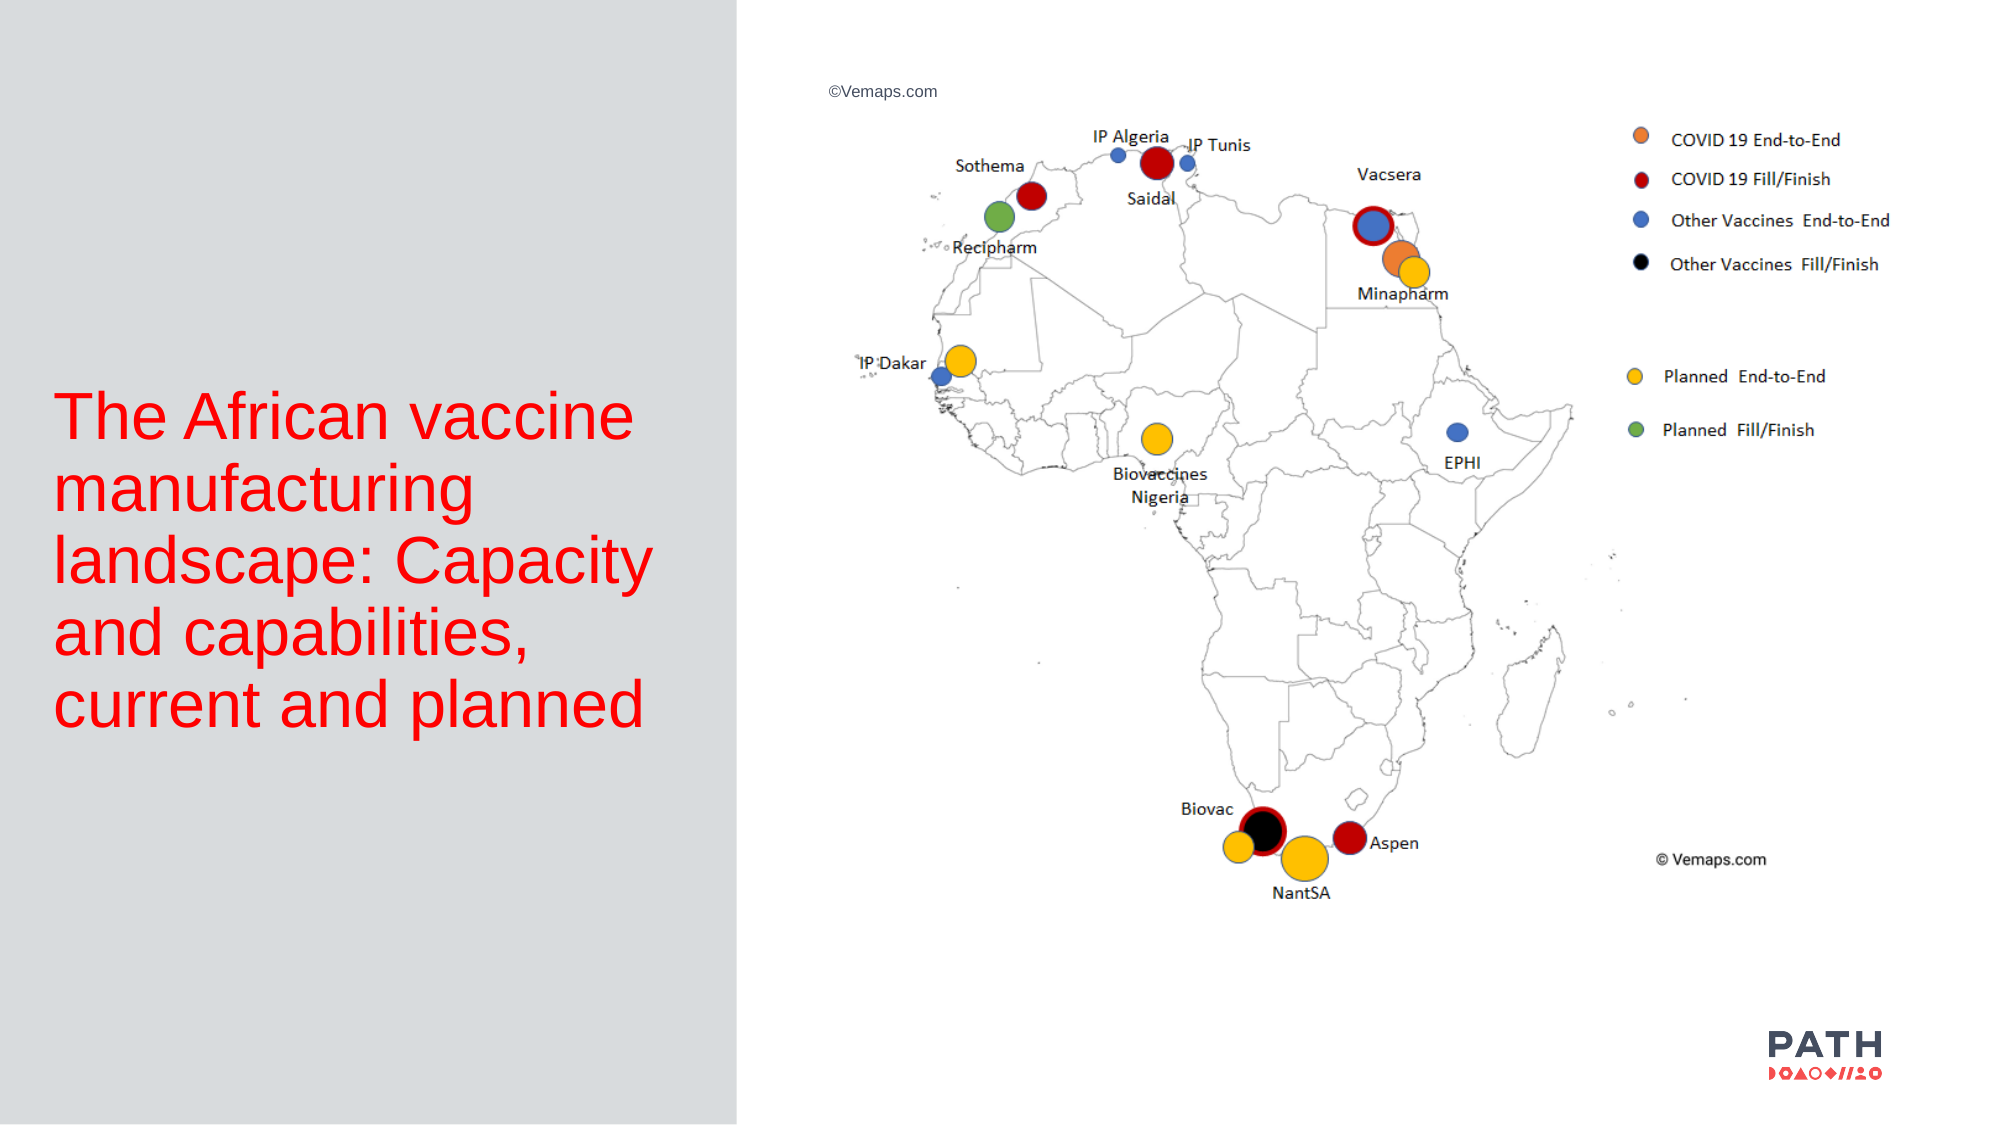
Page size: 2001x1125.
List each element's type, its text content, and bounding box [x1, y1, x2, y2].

text_box The African vaccine manufacturing landscape: Capacity and capabilities, current and planned [53, 380, 673, 744]
text_box ©Vemaps.com [828, 81, 1067, 106]
picture [737, 106, 1989, 916]
text_box [0, 0, 737, 1124]
